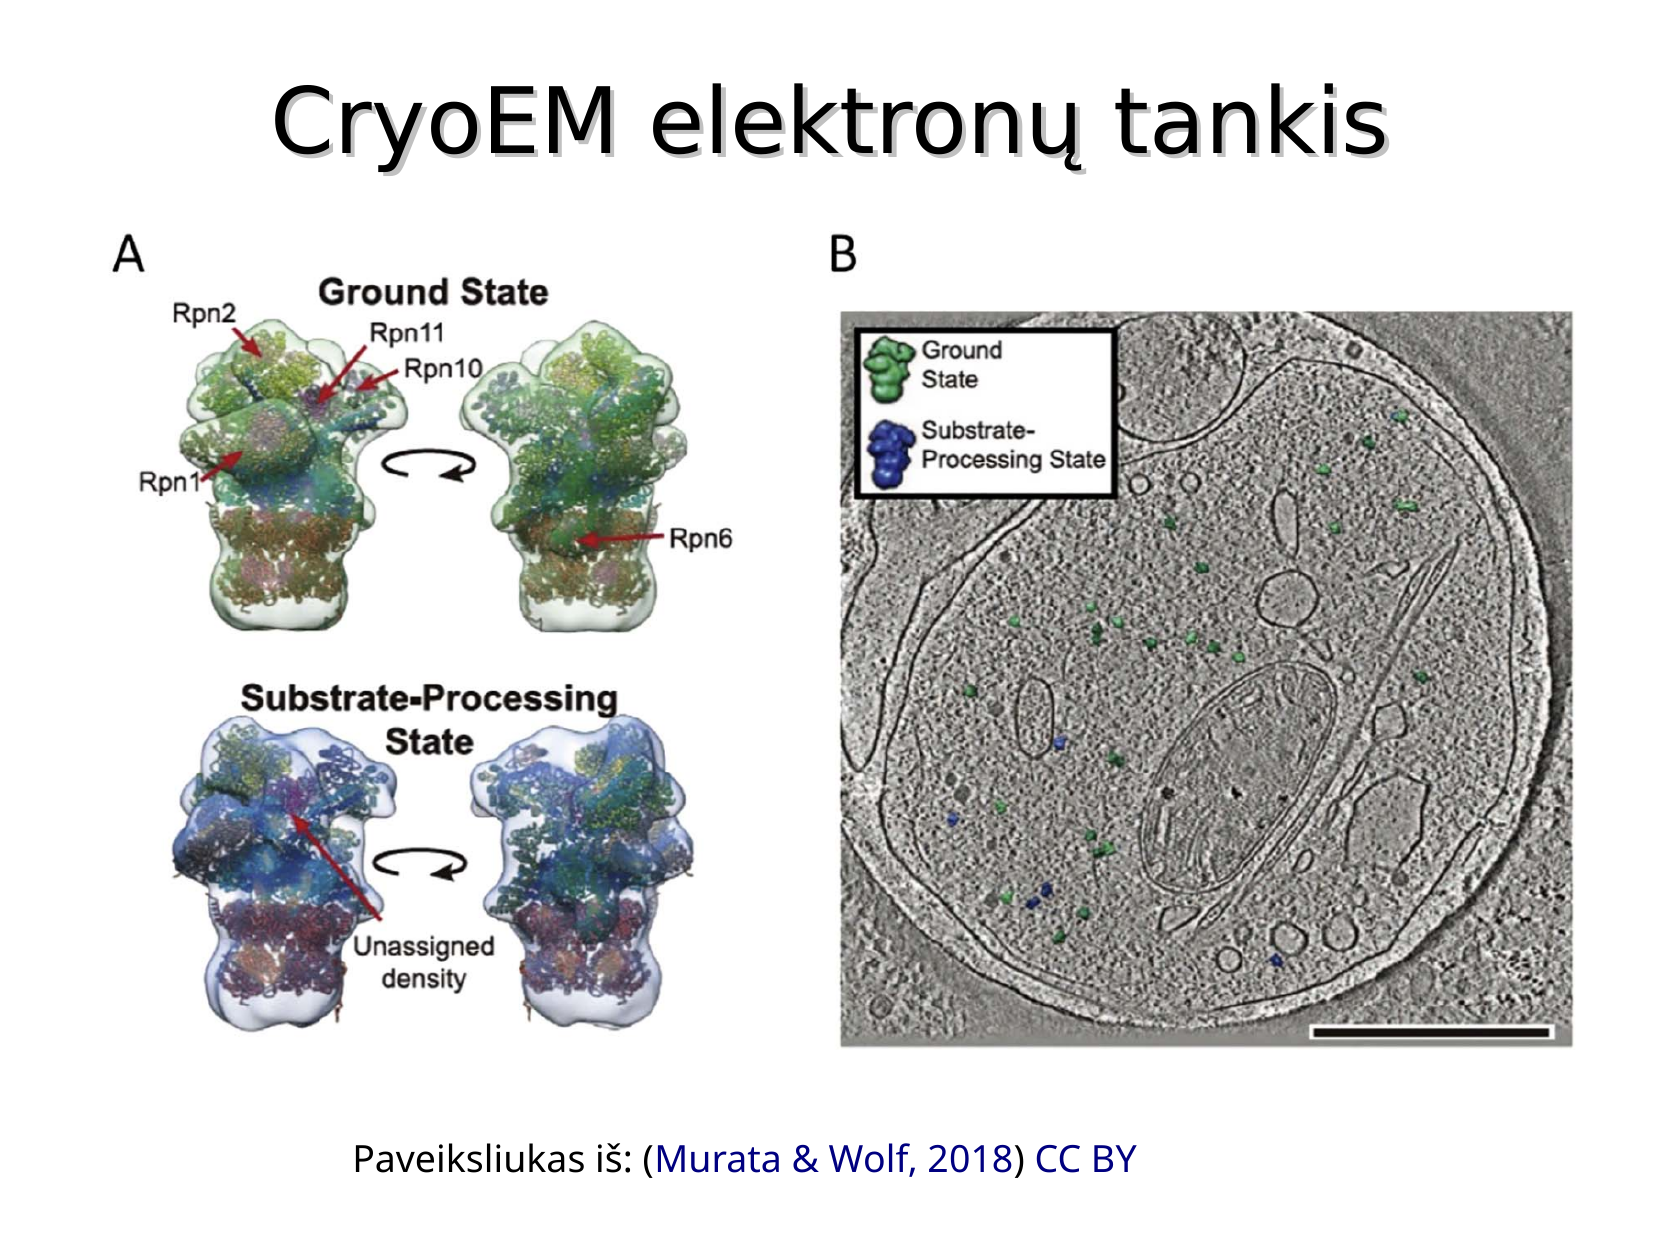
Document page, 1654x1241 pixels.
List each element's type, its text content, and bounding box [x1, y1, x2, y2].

picture [108, 230, 1576, 1051]
title CryoEM elektronų tankis [86, 17, 1576, 226]
text_box Paveiksliukas iš: (Murata & Wolf, 2018) CC BY [337, 1125, 1219, 1178]
